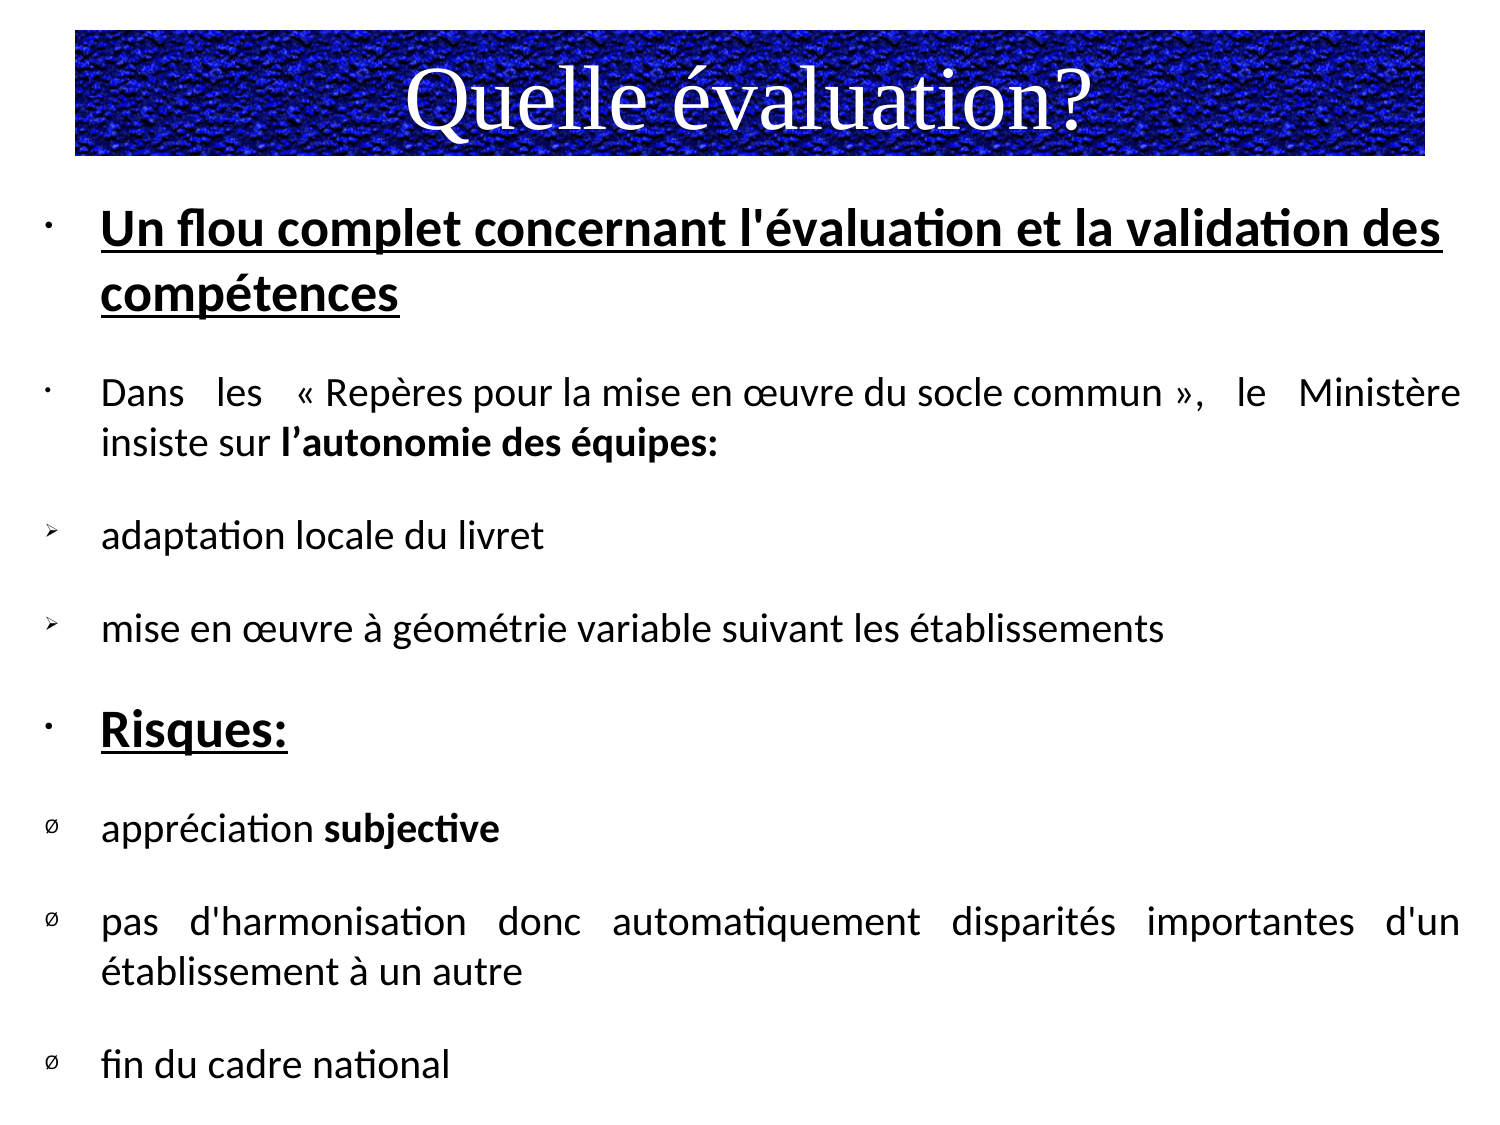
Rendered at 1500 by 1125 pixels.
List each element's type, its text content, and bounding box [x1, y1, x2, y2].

list Un flou complet concernant l'évaluation et la validation des compétences Dans les « Repères pour la mise en œuvre du socle commun », le Ministère insiste sur l’autonomie des équipes: adaptation locale du livret mise en œuvre à géométrie variable suivant les établissements Risques: appréciation subjective pas d'harmonisation donc automatiquement disparités importantes d'un établissement à un autre fin du cadre national [29, 177, 1477, 1125]
title Quelle évaluation? [75, 30, 1426, 156]
